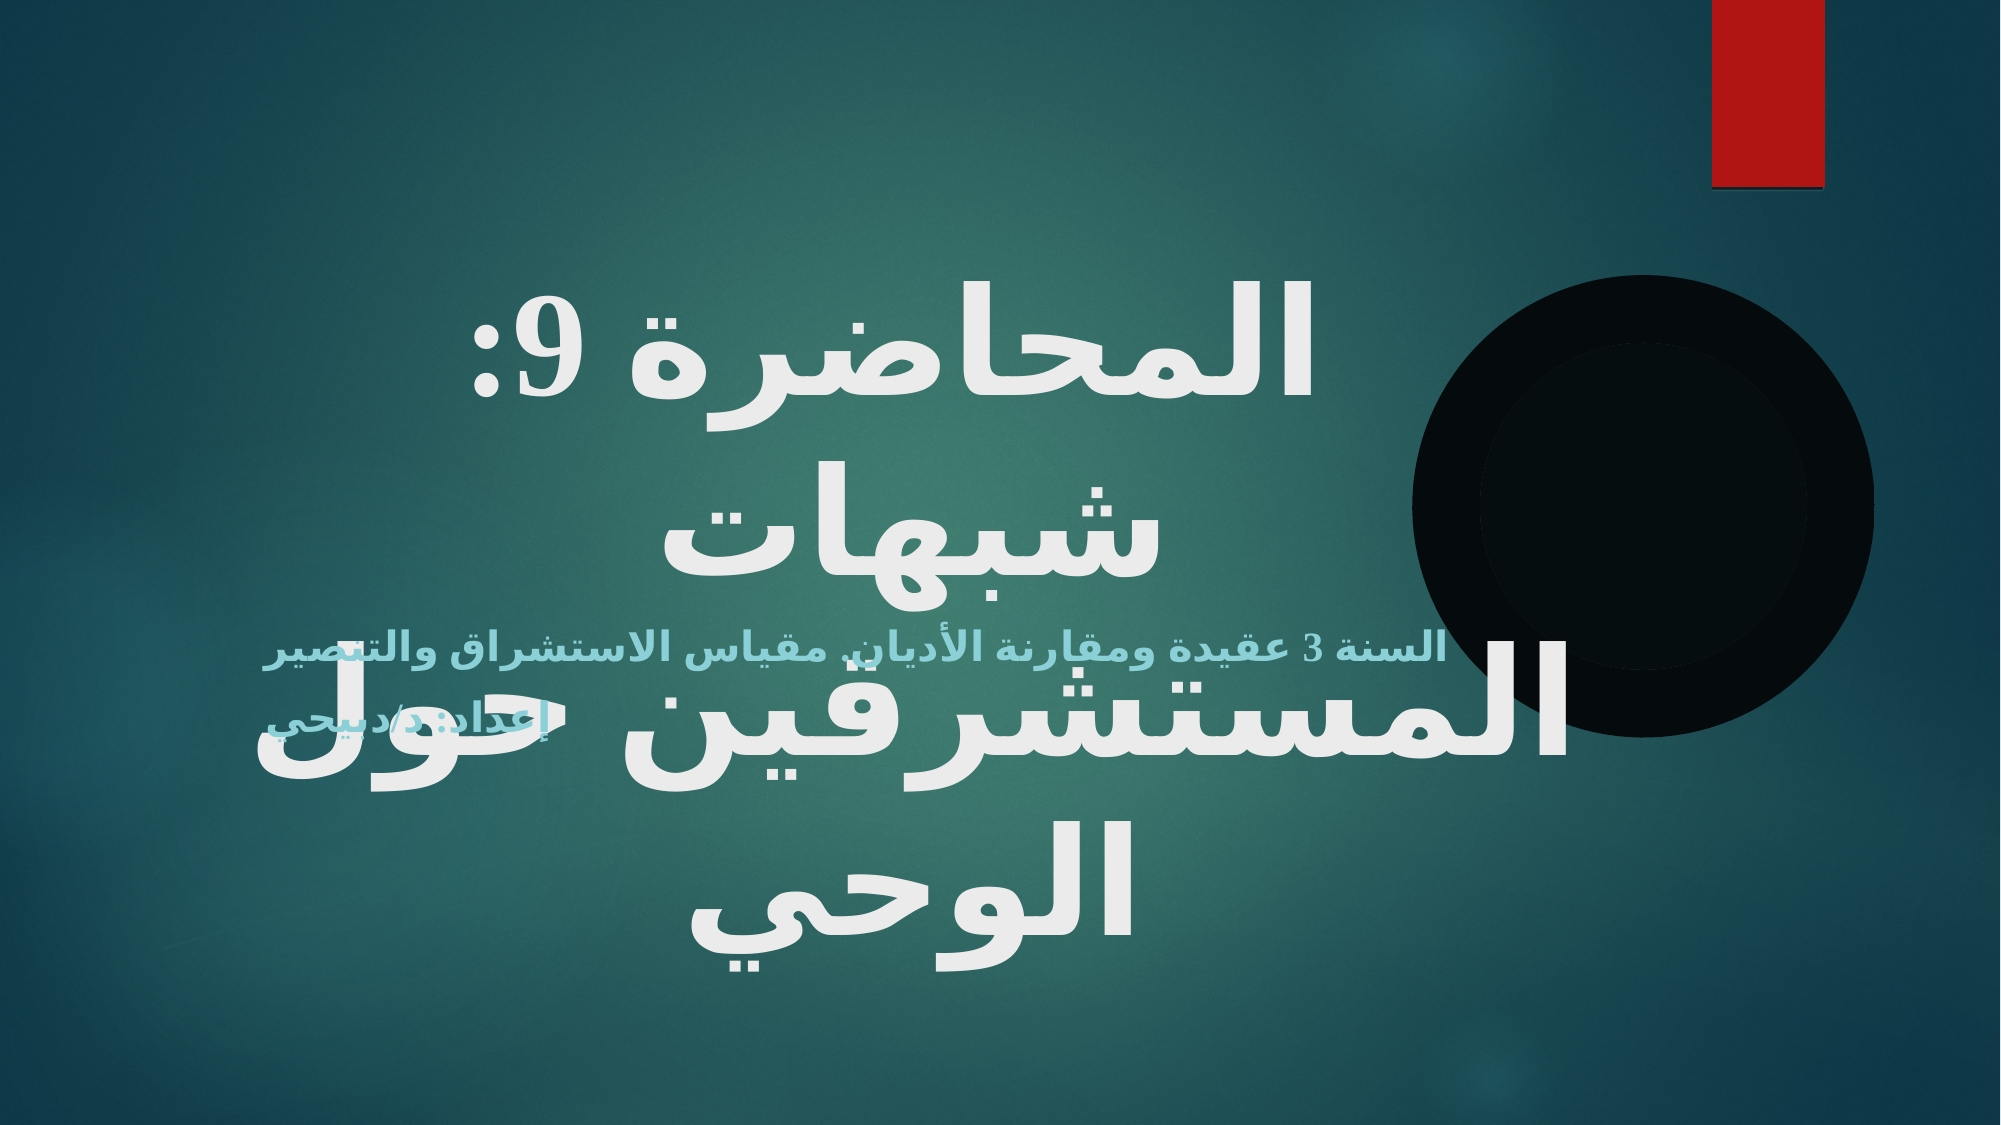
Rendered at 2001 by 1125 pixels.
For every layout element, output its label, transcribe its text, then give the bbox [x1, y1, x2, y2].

subtitle السنة 3 عقيدة ومقارنة الأديان. مقياس الاستشراق والتنصير إعداد: د/دبيحي [249, 612, 1750, 799]
title المحاضرة 9: شبهات المستشرقين حول الوحي [189, 237, 1638, 543]
